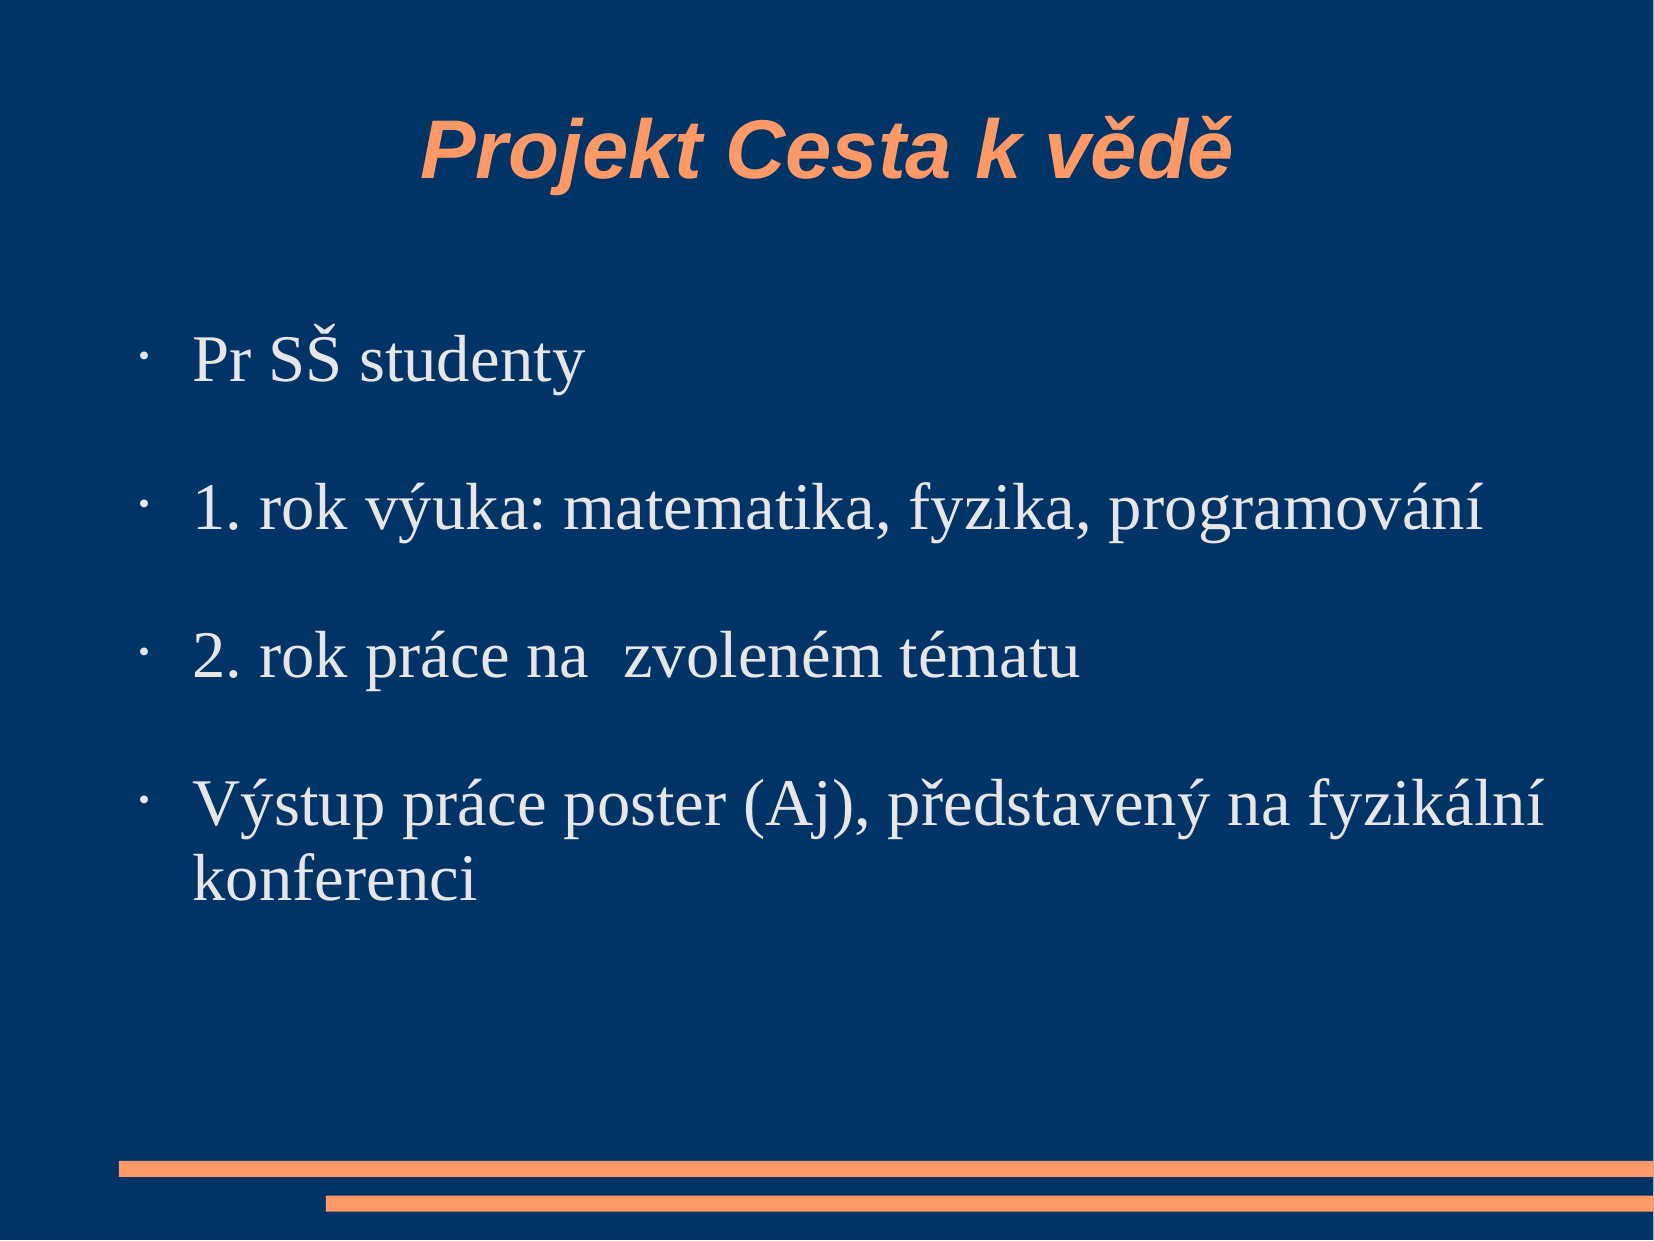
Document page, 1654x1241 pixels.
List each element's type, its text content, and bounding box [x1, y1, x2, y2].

list Pr SŠ studenty 1. rok výuka: matematika, fyzika, programování 2. rok práce na zvoleném tématu Výstup práce poster (Aj), představený na fyzikální konferenci [121, 322, 1561, 1118]
title Projekt Cesta k vědě [121, 53, 1534, 247]
